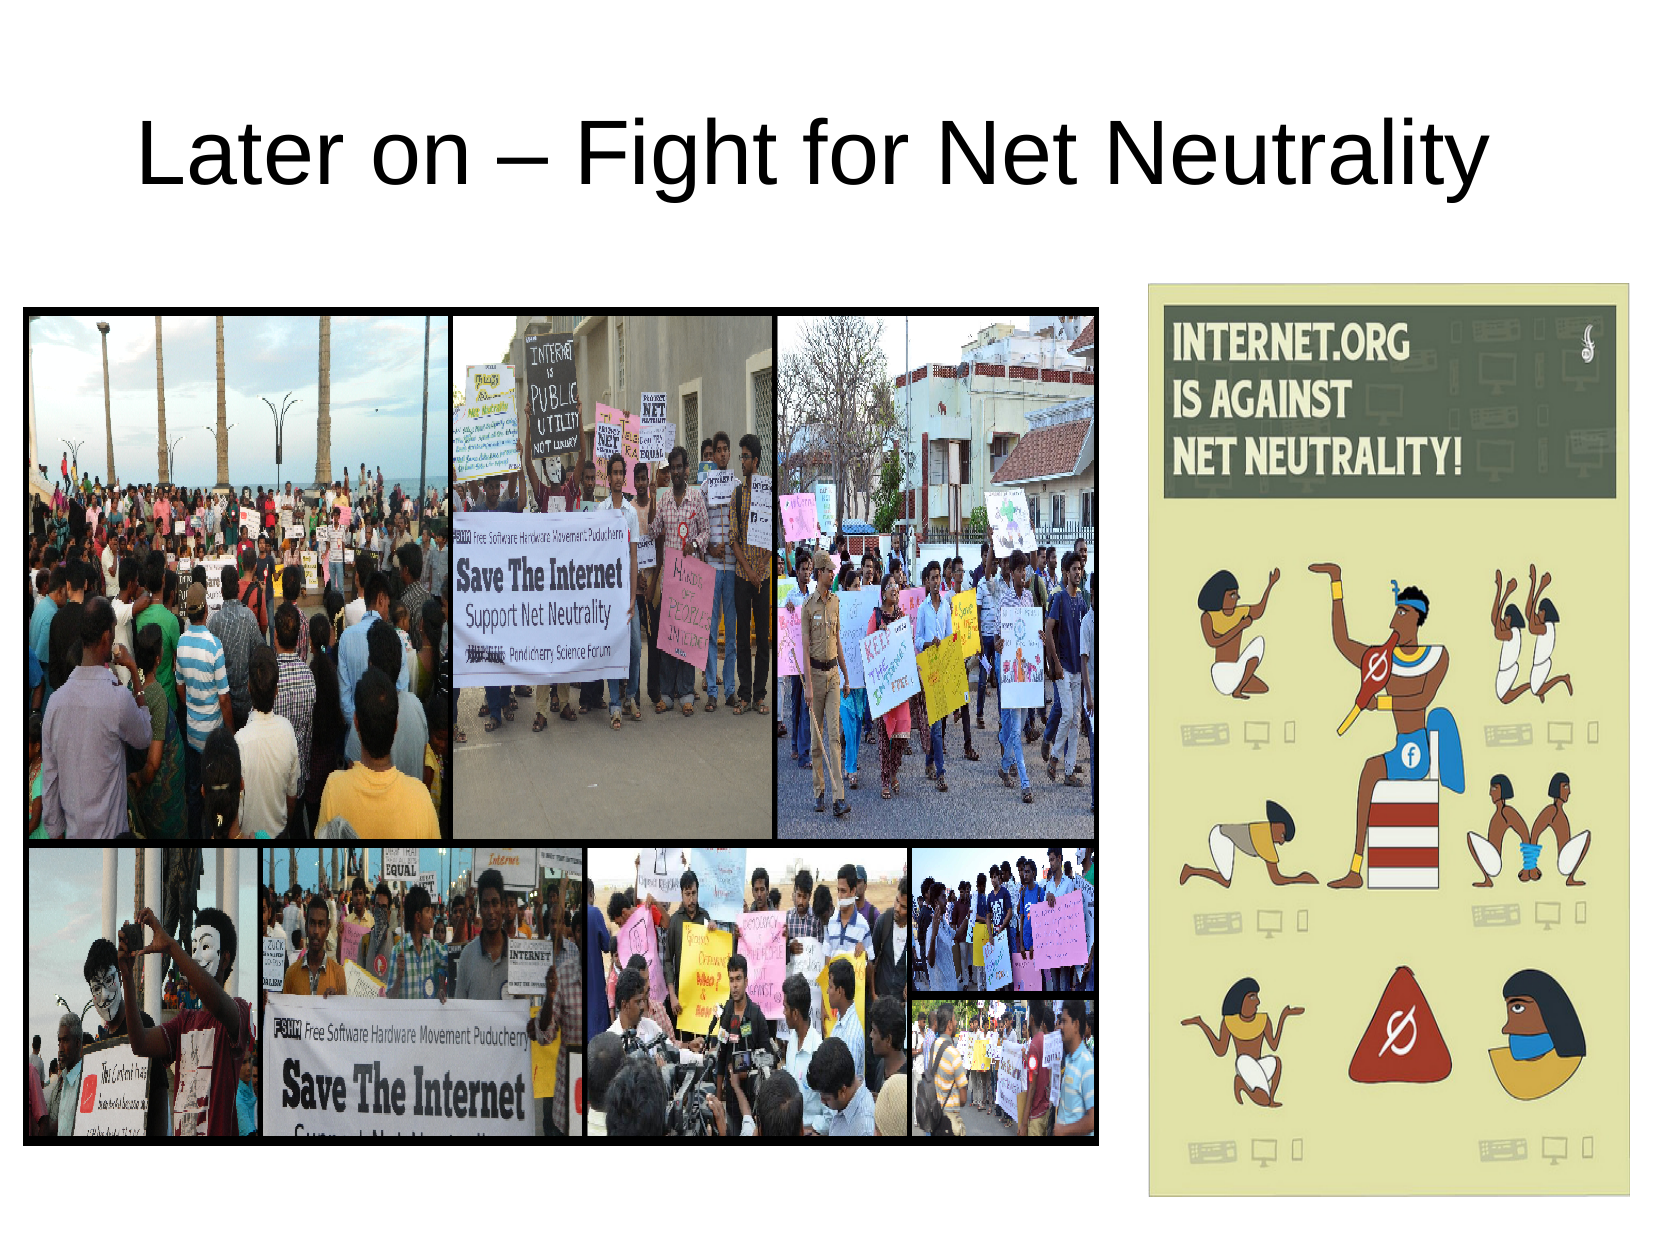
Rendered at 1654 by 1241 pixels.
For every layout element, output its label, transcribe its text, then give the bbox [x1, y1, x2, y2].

picture [1148, 283, 1630, 1197]
picture [23, 307, 1099, 1146]
title Later on – Fight for Net Neutrality [82, 49, 1571, 257]
